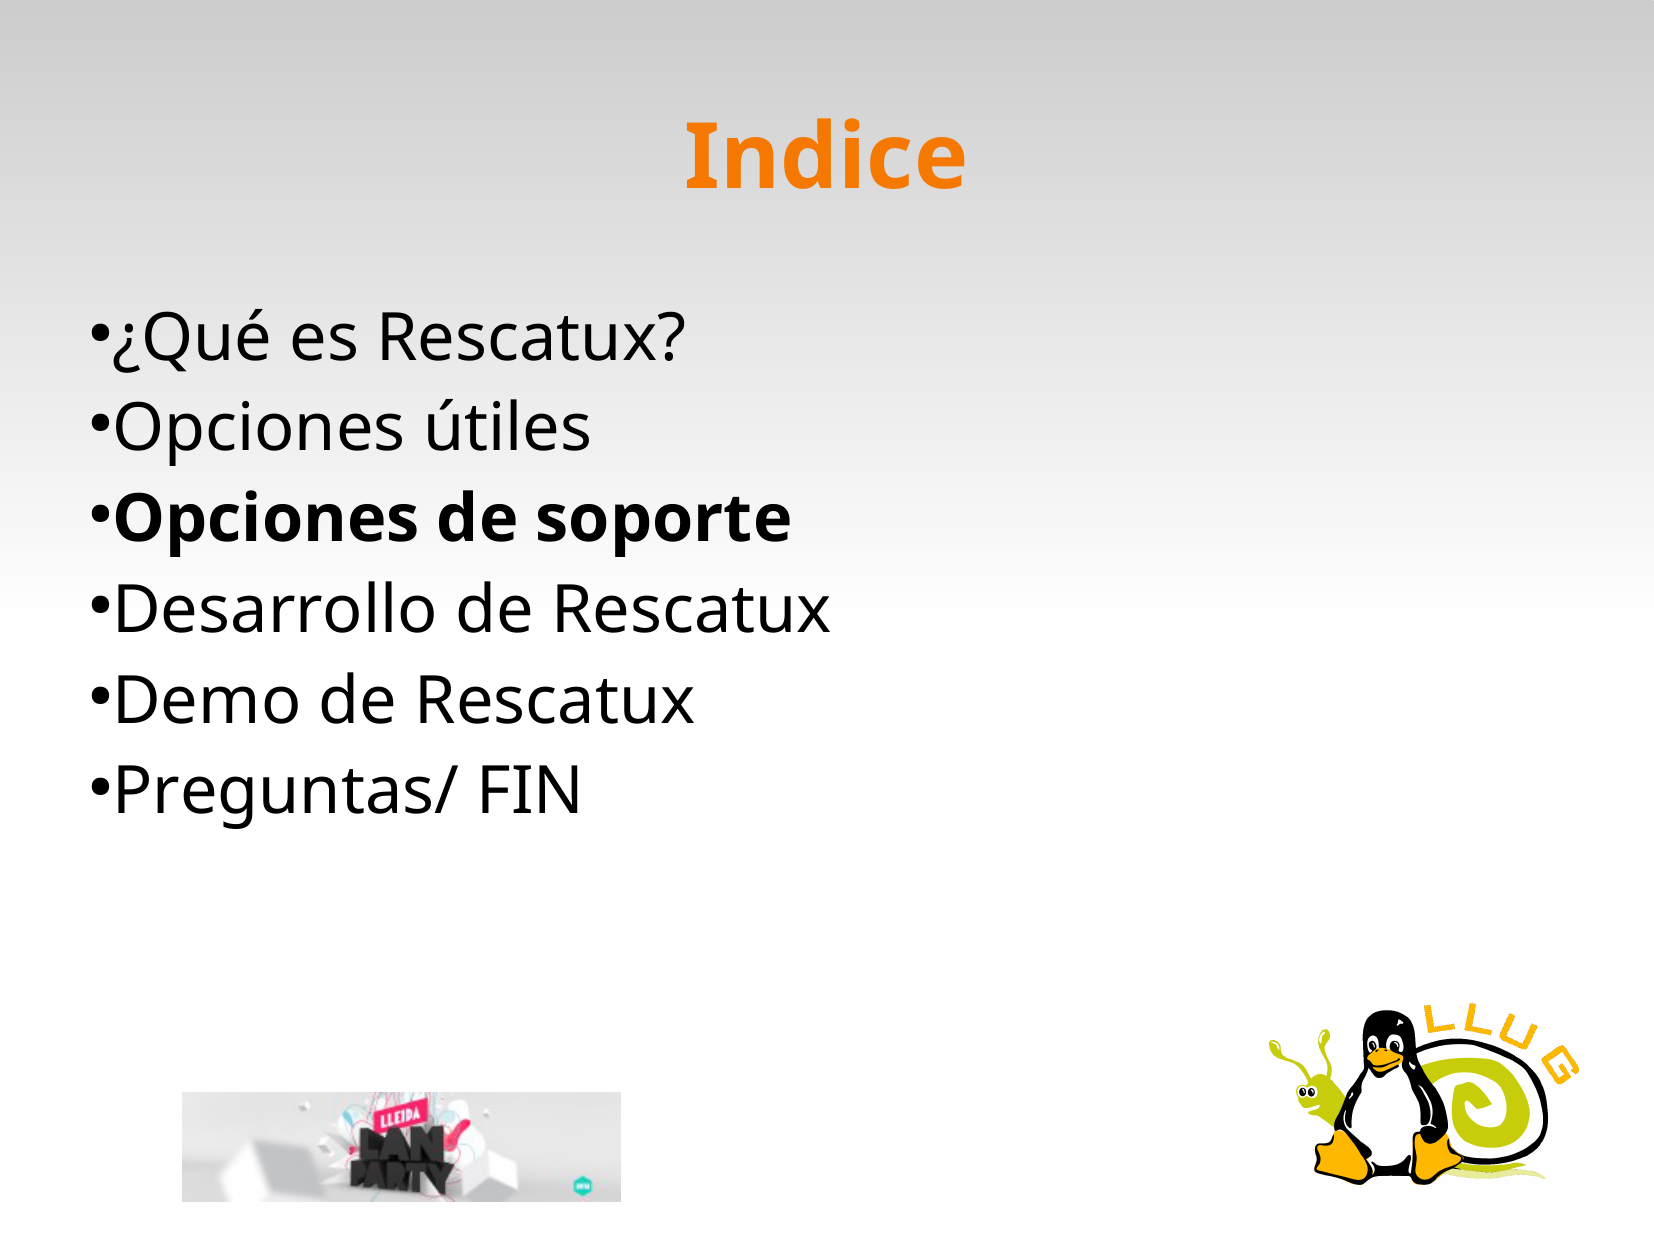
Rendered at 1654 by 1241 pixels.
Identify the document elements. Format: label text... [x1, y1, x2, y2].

picture [1269, 1003, 1579, 1185]
subtitle ¿Qué es Rescatux? Opciones útiles Opciones de soporte Desarrollo de Rescatux Demo de Rescatux Preguntas/ FIN [88, 265, 1577, 857]
title Indice [82, 56, 1571, 250]
picture [182, 1092, 621, 1202]
